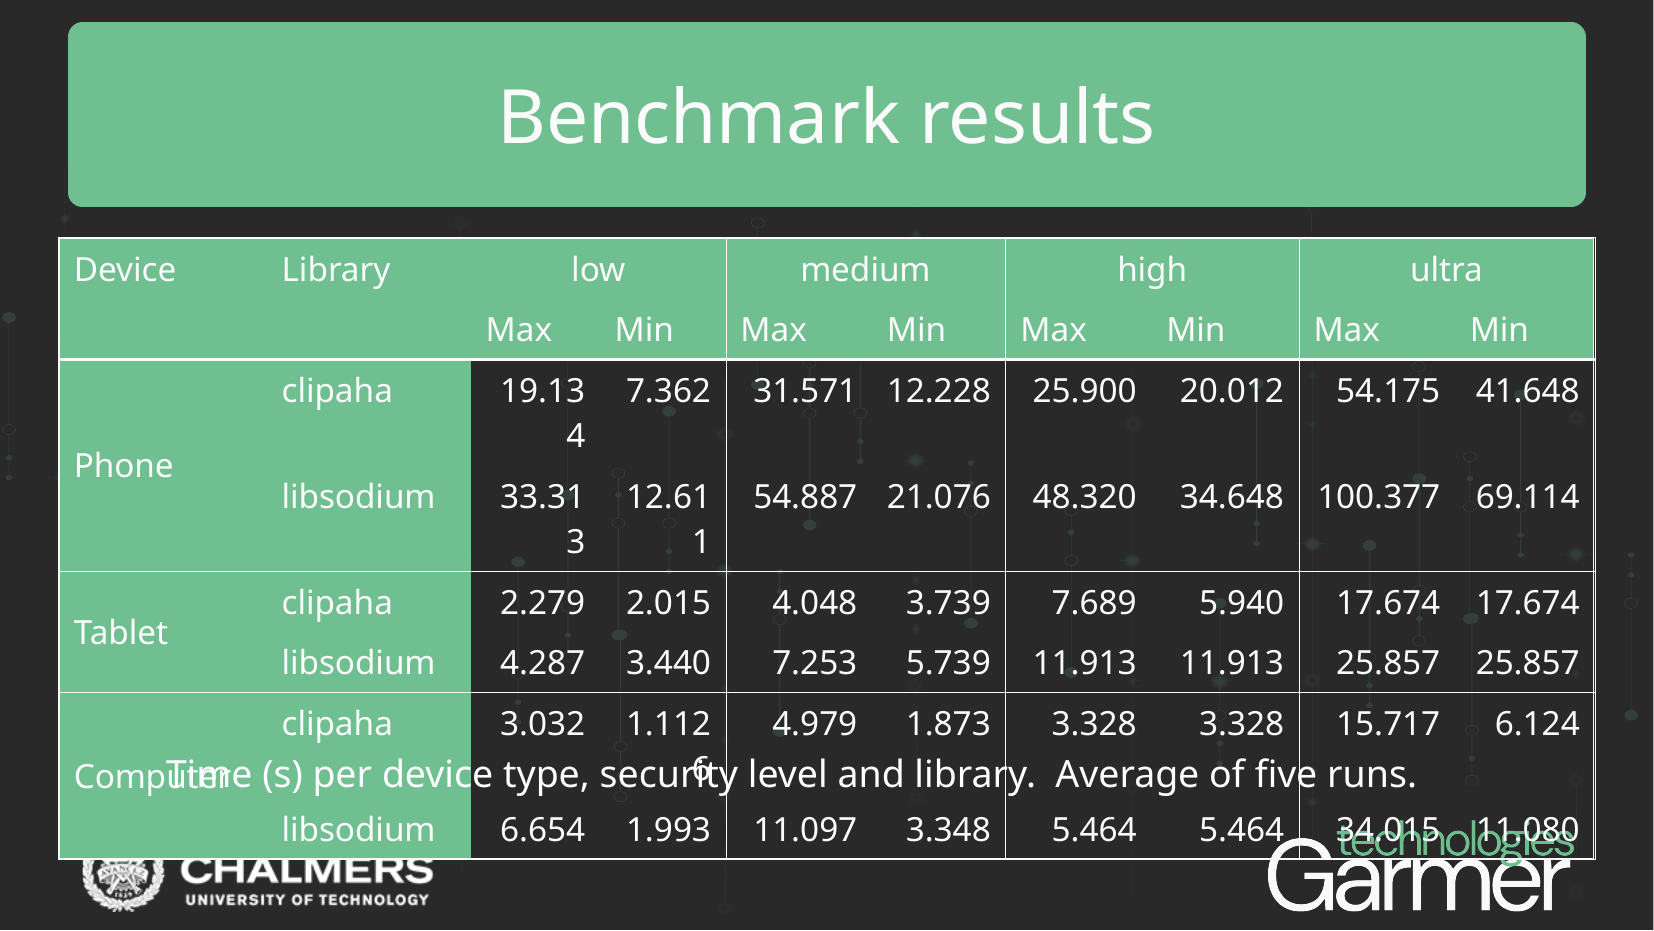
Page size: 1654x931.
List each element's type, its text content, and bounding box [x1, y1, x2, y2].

table_cell 41.648 [1455, 361, 1593, 465]
table_cell 4.048 [727, 572, 872, 632]
picture [82, 860, 443, 912]
table_cell 25.857 [1300, 632, 1455, 692]
table_cell libsodium [267, 632, 471, 692]
table_cell Max [471, 299, 600, 358]
table_header Device [60, 239, 267, 358]
table_cell 3.328 [1006, 693, 1151, 740]
title Benchmark results [82, 37, 1571, 193]
table_header high [1006, 239, 1299, 299]
table_cell Min [1455, 299, 1593, 358]
table_header Library [267, 239, 471, 358]
table_cell 3.440 [600, 632, 726, 692]
table_cell clipaha [267, 693, 471, 740]
table_cell clipaha [320, 719, 330, 733]
table_cell 3.348 [872, 802, 1005, 858]
table_cell 34.015 [1300, 802, 1455, 858]
table_cell 54.175 [1300, 361, 1455, 465]
table_cell Tablet [60, 572, 267, 692]
table_cell 1.1126 [600, 693, 726, 740]
table_cell 6.654 [471, 802, 600, 858]
table_cell 4.287 [471, 632, 600, 692]
table_cell libsodium [267, 802, 471, 858]
table_cell Min [600, 299, 726, 358]
table_cell 12.611 [600, 465, 726, 571]
table_cell Max [1006, 299, 1151, 358]
table_cell 7.689 [1006, 572, 1151, 632]
table_header ultra [1300, 239, 1593, 299]
table_cell 69.114 [1455, 465, 1593, 571]
table_header low [471, 239, 726, 299]
table_cell 11.913 [1151, 632, 1299, 692]
table_cell 1.873 [872, 693, 1005, 740]
table_cell Phone [60, 361, 267, 571]
table_cell 2.279 [471, 572, 600, 632]
table_cell Min [872, 299, 1005, 358]
table_cell 15.717 [1300, 693, 1455, 740]
table_cell 5.739 [872, 632, 1005, 692]
table_cell 3.739 [872, 572, 1005, 632]
table_cell 5.464 [1151, 802, 1299, 858]
table_cell 7.362 [600, 361, 726, 465]
table_cell 19.134 [471, 361, 600, 465]
table_cell 3.032 [471, 693, 600, 740]
table_cell 6.124 [1455, 693, 1593, 798]
table_cell 20.012 [1151, 361, 1299, 465]
table_cell 3.328 [1151, 693, 1299, 740]
table_cell 34.648 [1151, 465, 1299, 571]
table_cell 5.940 [1151, 572, 1299, 632]
table_cell Min [1151, 299, 1299, 358]
table_cell 12.228 [872, 361, 1005, 465]
table_cell 11.080 [1455, 798, 1593, 858]
table_cell 1.993 [600, 802, 726, 858]
table_cell 4.979 [727, 693, 872, 740]
table_cell Max [727, 299, 872, 358]
table_cell 17.674 [1300, 572, 1455, 632]
table_cell 25.900 [1006, 361, 1151, 465]
table_cell 11.913 [1006, 632, 1151, 692]
text_box Time (s) per device type, security level and library. Average of five runs. [151, 740, 1503, 802]
picture [1246, 807, 1607, 912]
table_cell 5.464 [1006, 802, 1151, 858]
table_cell 54.887 [727, 465, 872, 571]
table_header medium [727, 239, 1005, 299]
table_cell 17.674 [1455, 572, 1593, 632]
table_cell 100.377 [1300, 465, 1455, 571]
table_cell 33.313 [471, 465, 600, 571]
table_cell clipaha [267, 572, 471, 632]
table_cell 48.320 [1006, 465, 1151, 571]
table_cell Max [1300, 299, 1455, 358]
table_cell 25.857 [1455, 632, 1593, 692]
table_cell 2.015 [600, 572, 726, 632]
table_cell Computer [60, 693, 267, 858]
table_cell libsodium [267, 465, 471, 571]
table_cell 11.097 [727, 802, 872, 858]
table_cell 7.253 [727, 632, 872, 692]
table_cell 21.076 [872, 465, 1005, 571]
table_cell clipaha [267, 361, 471, 465]
table_cell 31.571 [727, 361, 872, 465]
